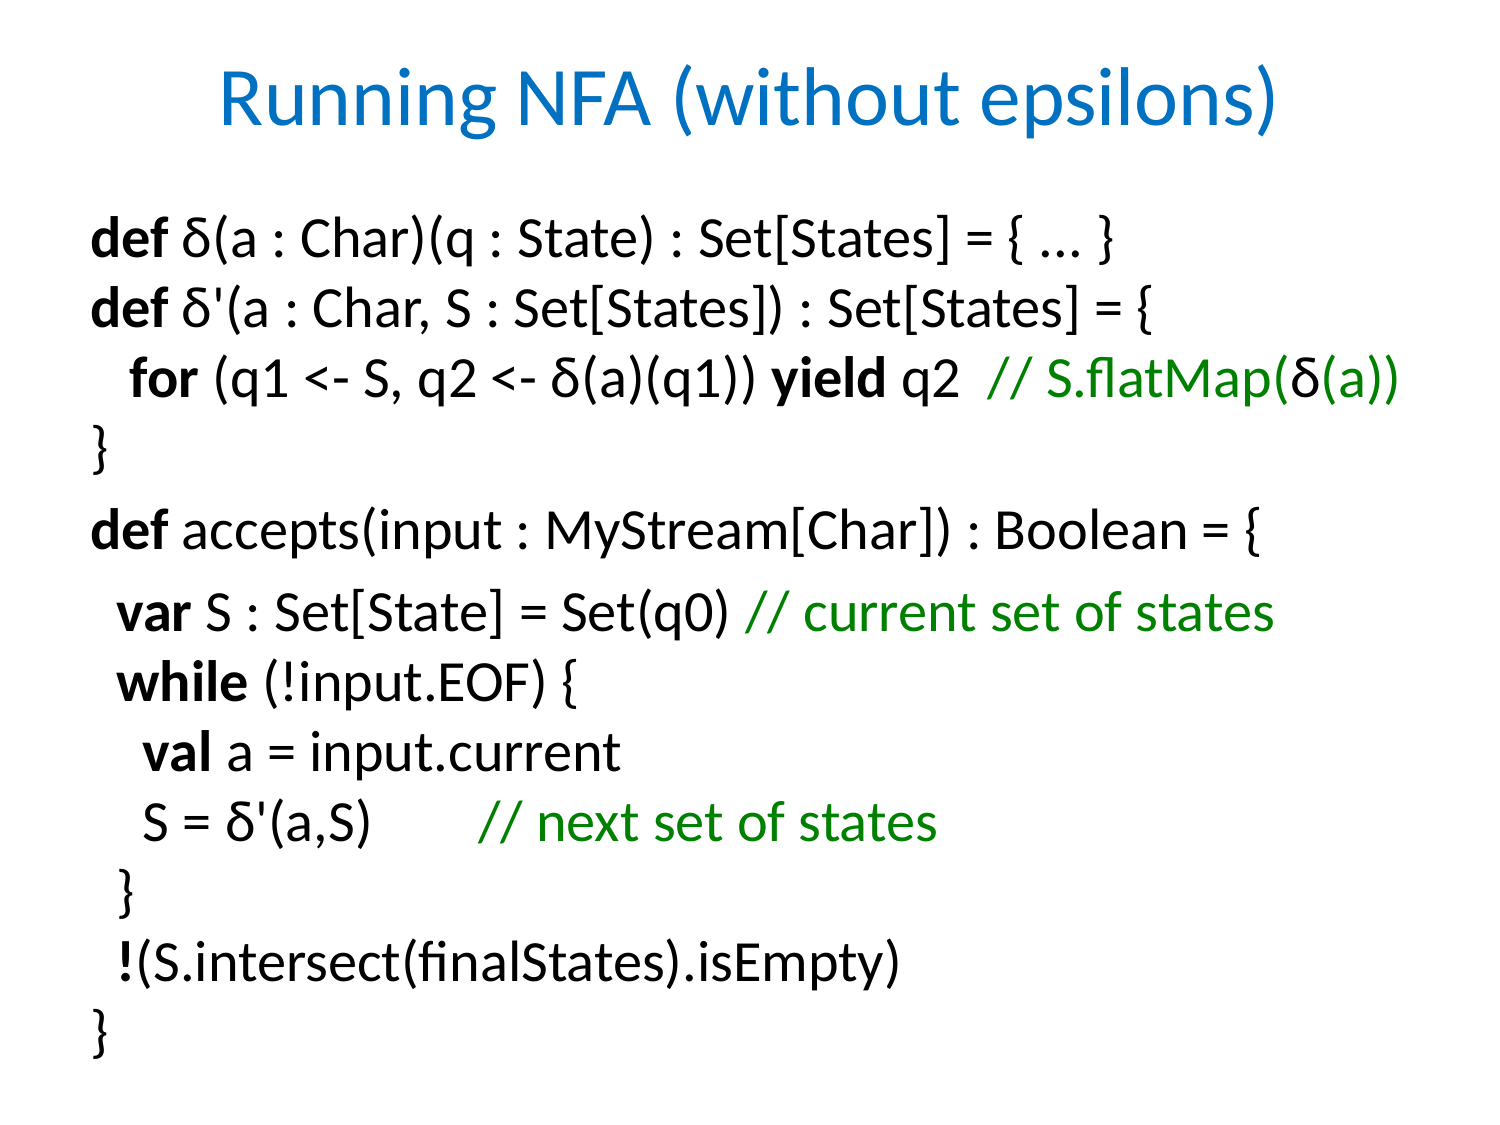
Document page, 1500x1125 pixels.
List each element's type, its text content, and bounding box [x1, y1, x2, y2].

list def δ(a : Char)(q : State) : Set[States] = { ... } def δ'(a : Char, S : Set[States]) : Set[States] = { for (q1 <- S, q2 <- δ(a)(q1)) yield q2 // S.flatMap(δ(a)) } def accepts(input : MyStream[Char]) : Boolean = { var S : Set[State] = Set(q0) // current set of states while (!input.EOF) { val a = input.current S = δ'(a,S) // next set of states } !(S.intersect(finalStates).isEmpty) } [75, 192, 1425, 1005]
title Running NFA (without epsilons) [75, 25, 1425, 160]
